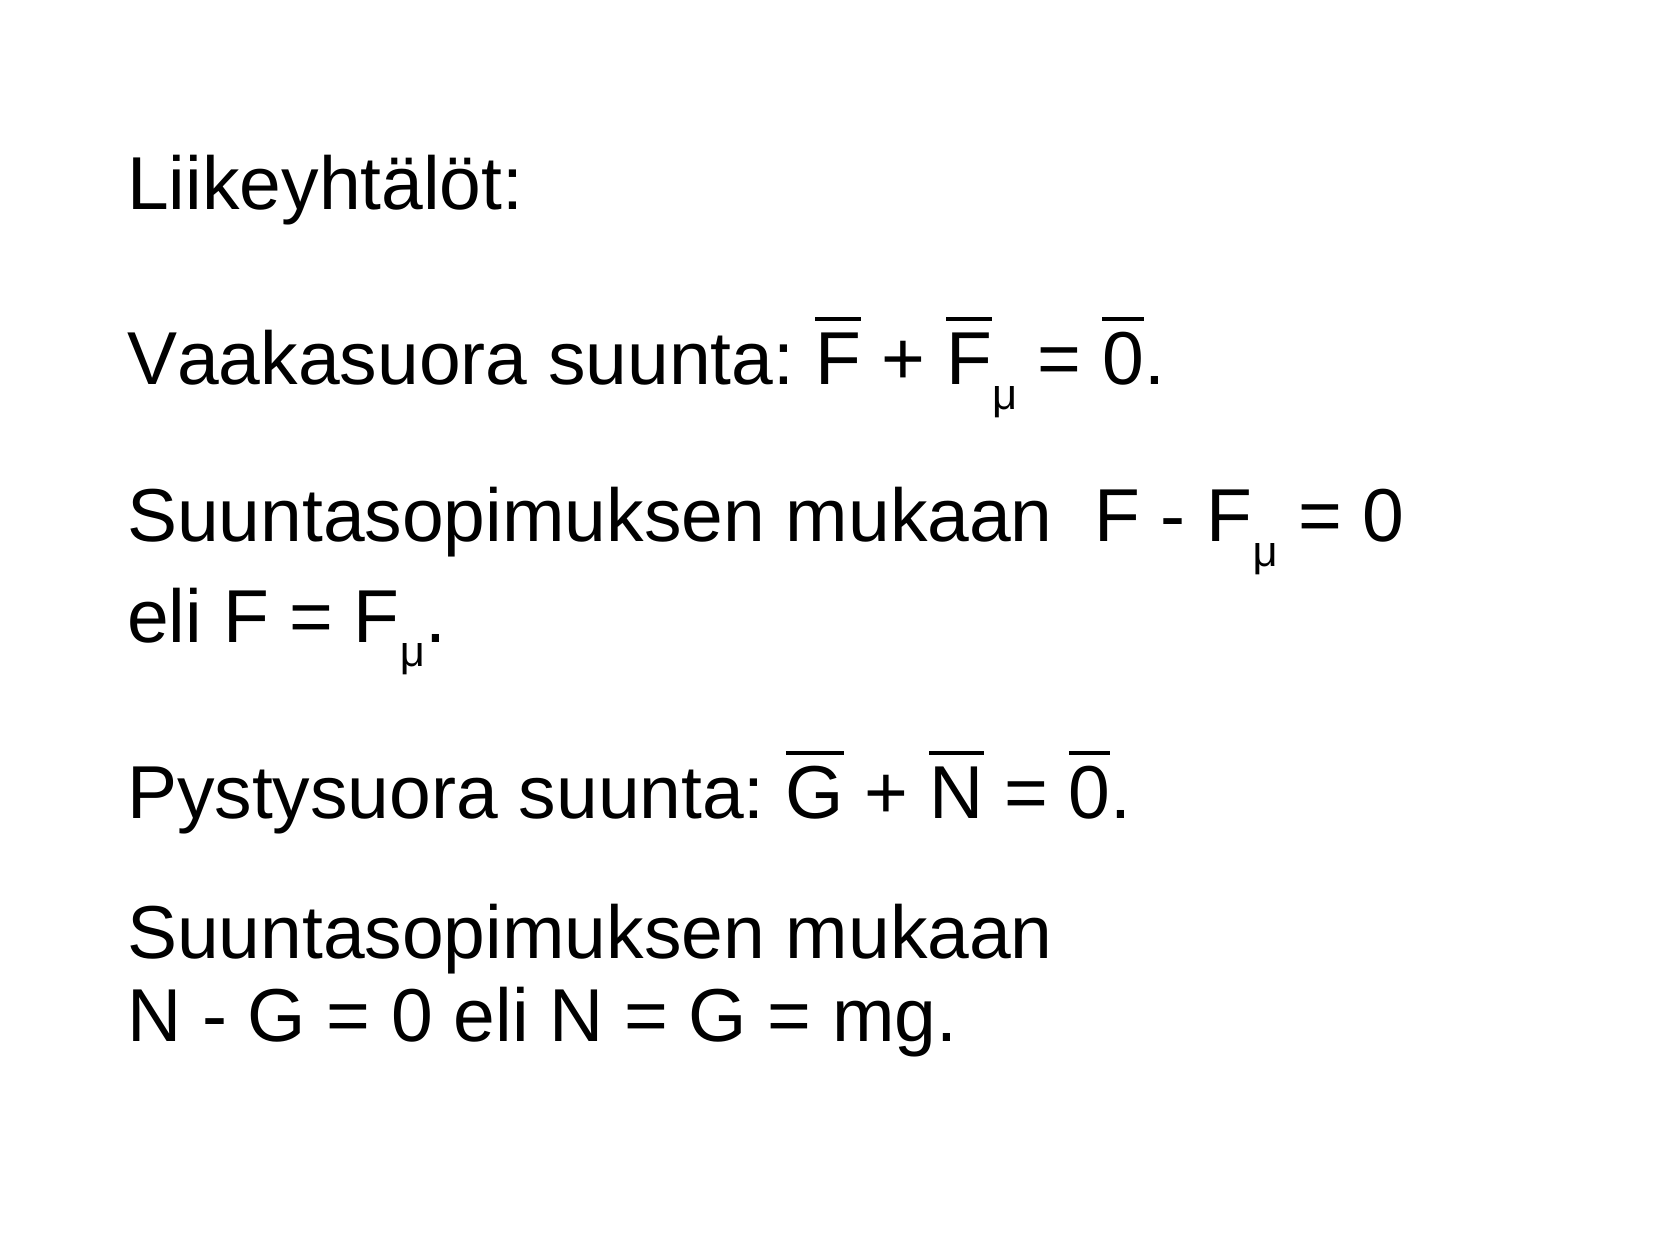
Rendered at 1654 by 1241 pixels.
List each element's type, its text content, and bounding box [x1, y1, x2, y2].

text_box Liikeyhtälöt: Vaakasuora suunta: F + Fμ = 0. Suuntasopimuksen mukaan F - Fμ = 0 eli F = Fμ. Pystysuora suunta: G + N = 0. Suuntasopimuksen mukaan N - G = 0 eli N = G = mg. [112, 129, 1477, 1237]
